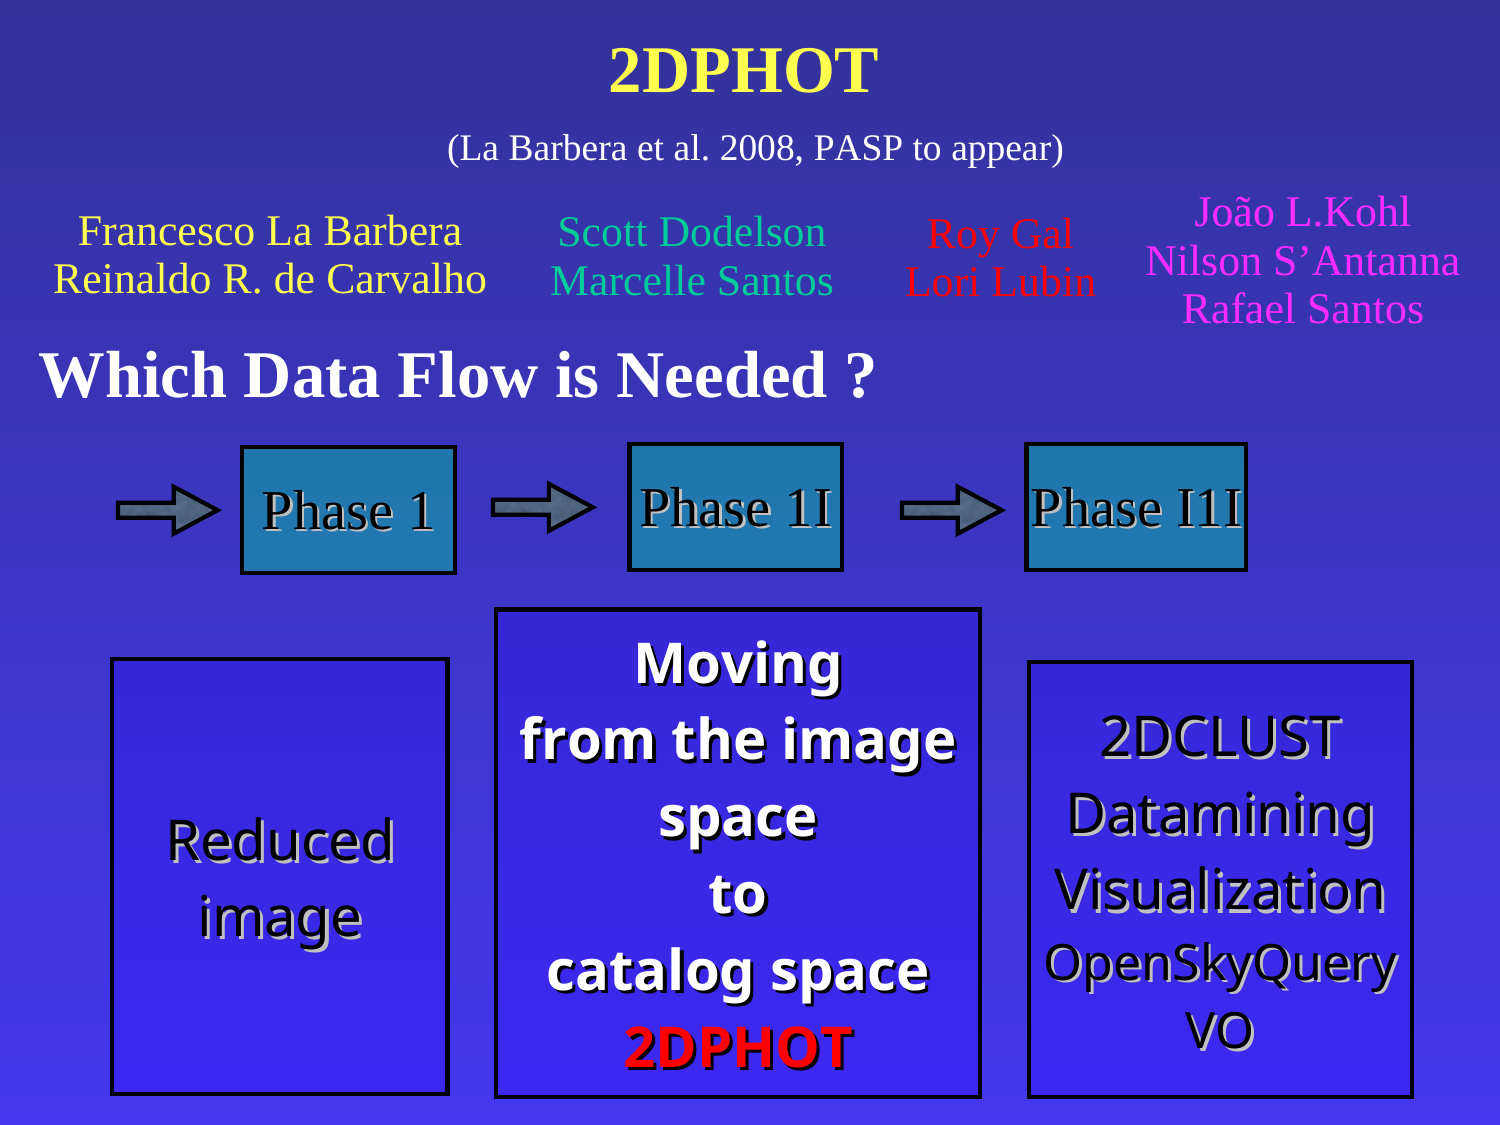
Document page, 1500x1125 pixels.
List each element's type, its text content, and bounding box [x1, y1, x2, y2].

text_box Phase I1I [1026, 444, 1247, 571]
text_box Phase 1 [242, 447, 455, 574]
text_box Phase 1I [629, 444, 842, 571]
text_box [902, 486, 1002, 534]
text_box João L.Kohl Nilson S’Antanna Rafael Santos [1124, 175, 1482, 346]
text_box Which Data Flow is Needed ? [23, 328, 894, 421]
text_box (La Barbera et al. 2008, PASP to appear)‏ [419, 125, 1093, 170]
text_box 2DPHOT [584, 30, 904, 114]
text_box [117, 486, 218, 534]
text_box Francesco La Barbera Reinaldo R. de Carvalho [18, 196, 523, 314]
text_box Moving from the image space to catalog space 2DPHOT [496, 609, 981, 1098]
text_box Reduced image [112, 659, 448, 1094]
text_box [492, 483, 593, 531]
text_box 2DCLUST Datamining Visualization OpenSkyQuery VO [1028, 662, 1412, 1098]
text_box Scott Dodelson Marcelle Santos [520, 197, 864, 315]
text_box Roy Gal Lori Lubin [879, 199, 1122, 317]
